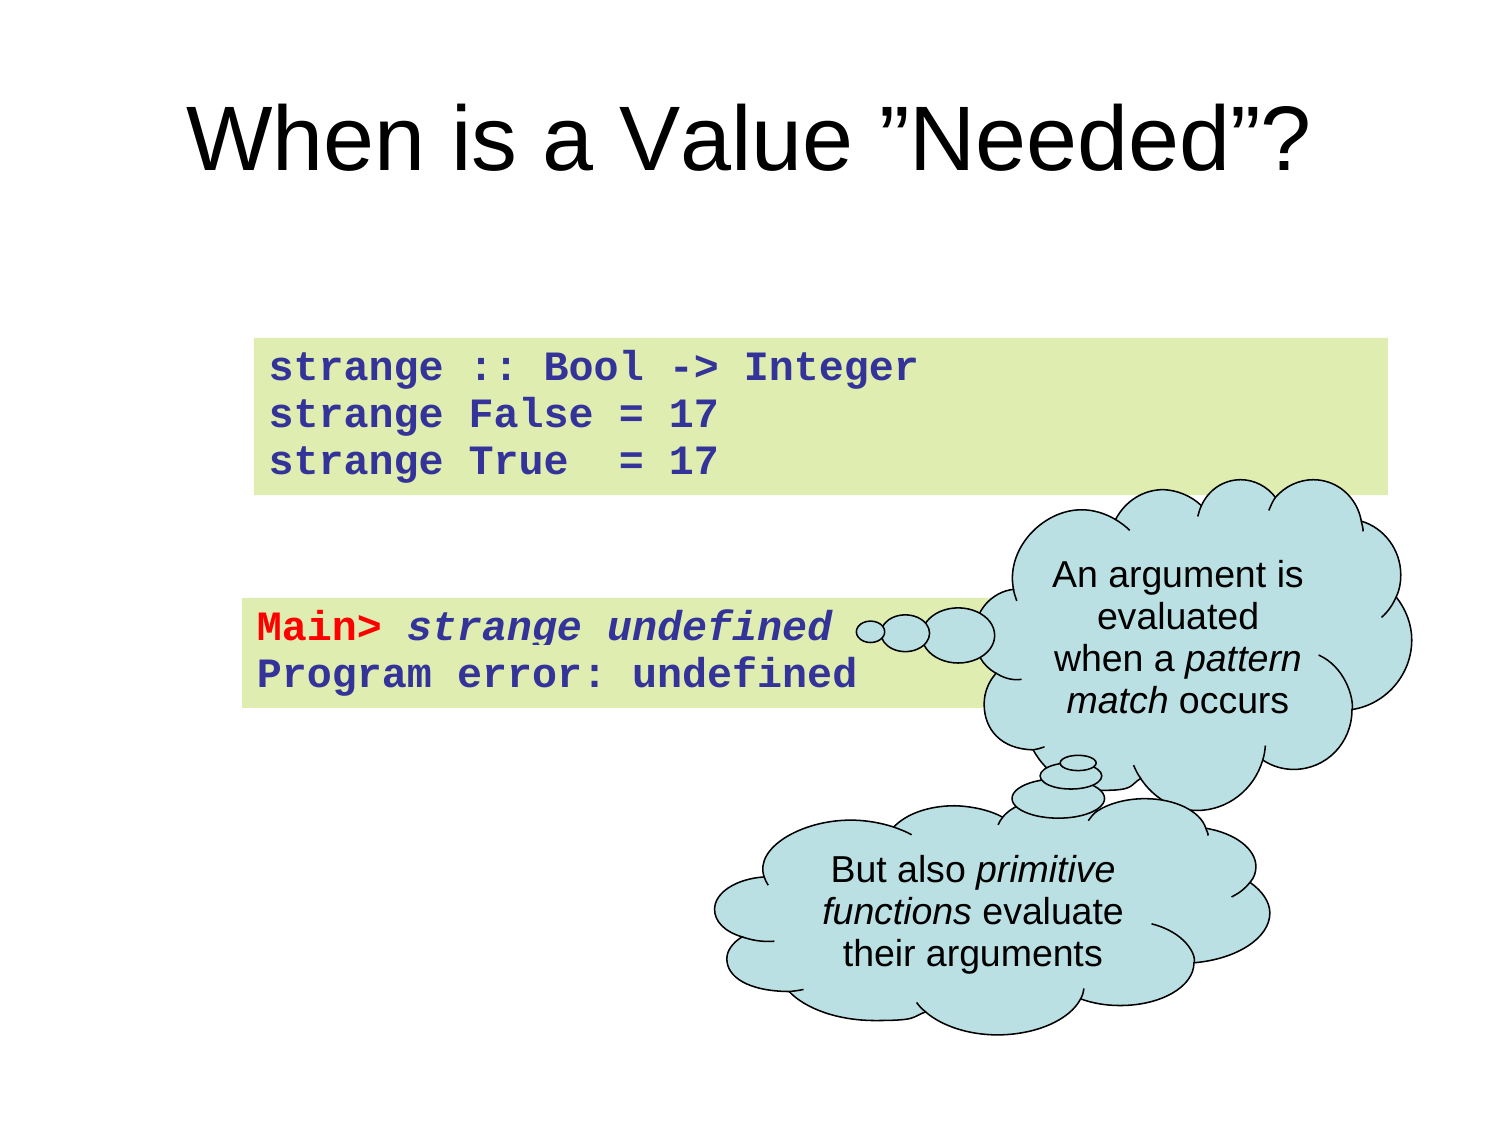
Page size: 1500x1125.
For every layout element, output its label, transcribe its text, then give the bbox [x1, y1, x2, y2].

title When is a Value ”Needed”? [75, 45, 1426, 233]
text_box An argument is evaluated when a pattern match occurs [856, 479, 1412, 811]
text_box Main> strange undefined [242, 597, 992, 645]
text_box strange :: Bool -> Integer strange False = 17 strange True = 17 [253, 337, 1388, 496]
text_box But also primitive functions evaluate their arguments [714, 755, 1270, 1035]
text_box Program error: undefined [242, 645, 995, 708]
